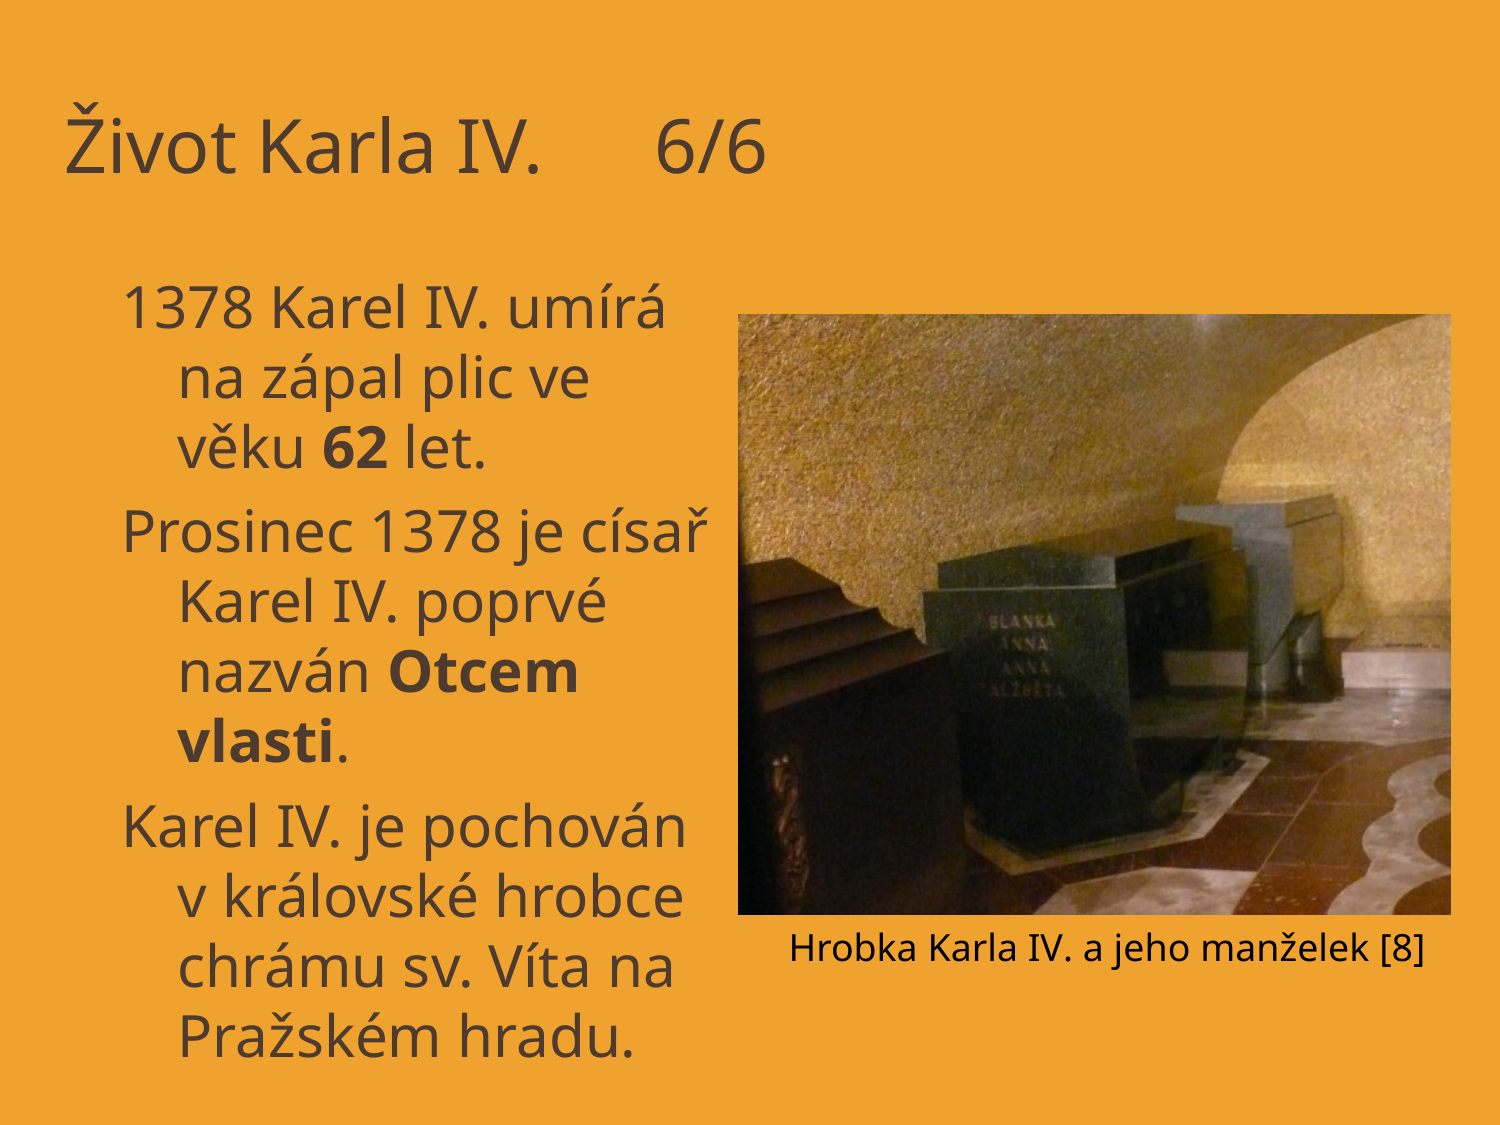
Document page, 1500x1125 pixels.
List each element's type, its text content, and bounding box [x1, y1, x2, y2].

title Život Karla IV. 6/6 [49, 75, 1475, 214]
text_box Hrobka Karla IV. a jeho manželek [8] [773, 916, 1417, 978]
picture [738, 314, 1451, 915]
list 1378 Karel IV. umírá na zápal plic ve věku 62 let. Prosinec 1378 je císař Karel IV. poprvé nazván Otcem vlasti. Karel IV. je pochován v královské hrobce chrámu sv. Víta na Pražském hradu. [50, 262, 738, 1038]
